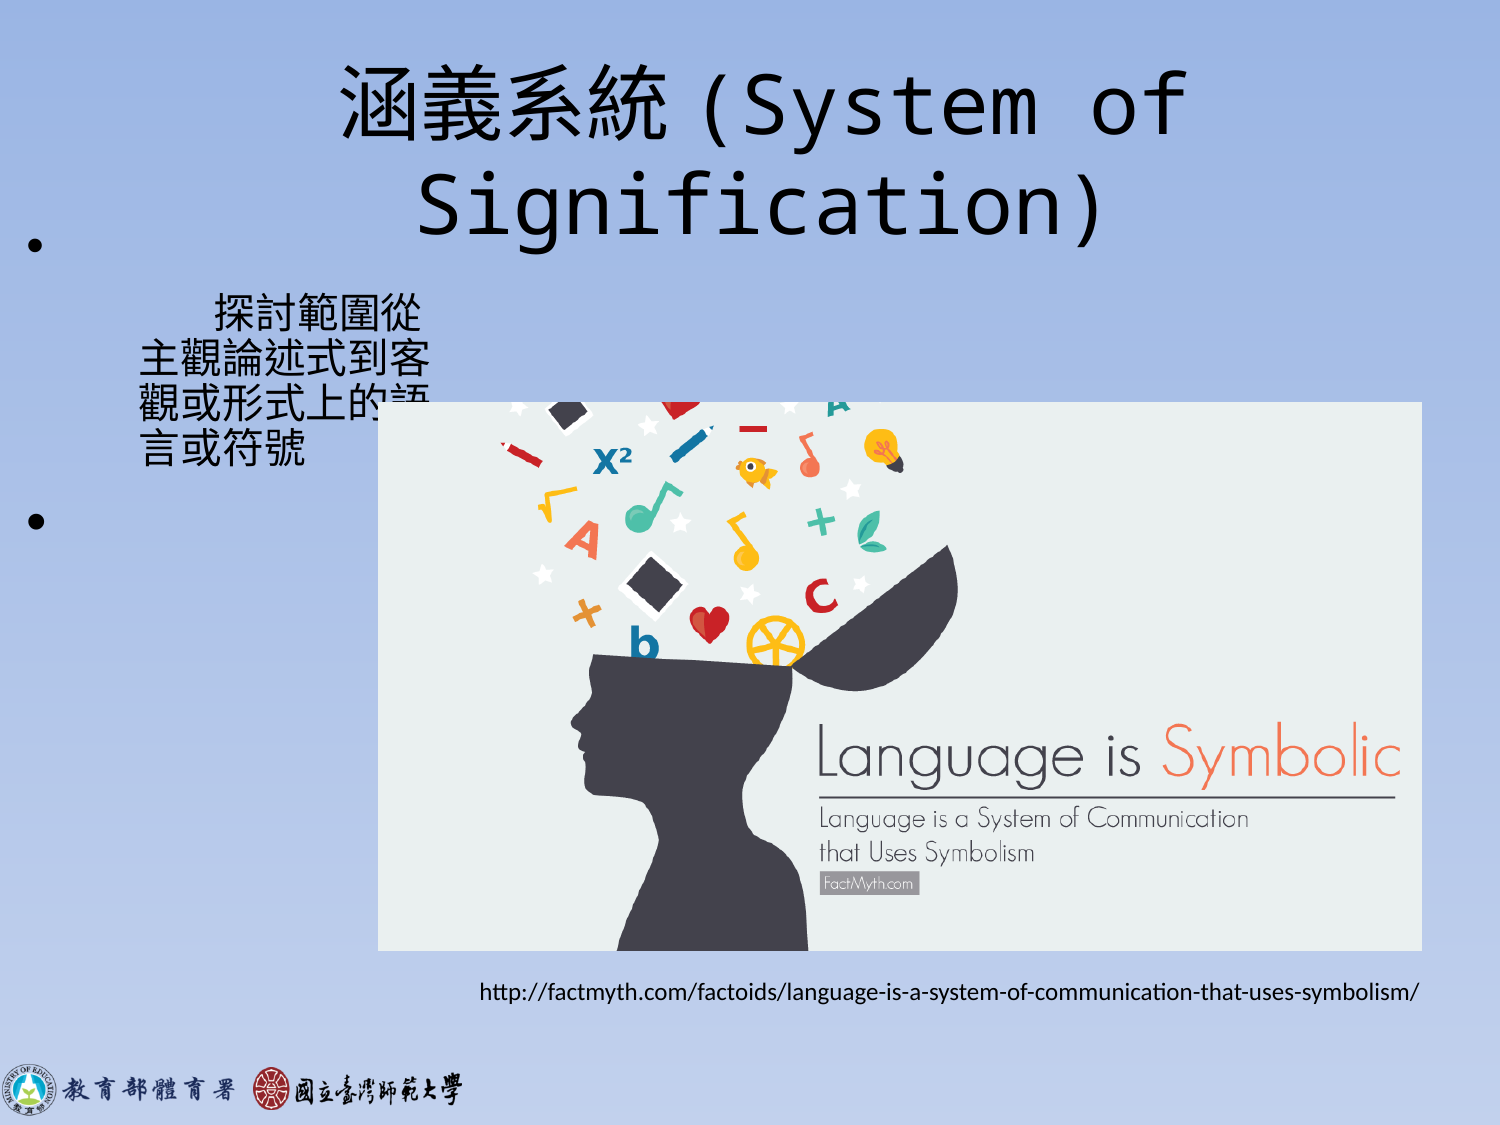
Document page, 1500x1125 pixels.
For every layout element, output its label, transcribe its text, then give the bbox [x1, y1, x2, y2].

list 探討範圍從主觀論述式到客觀或形式上的語言或符號 [11, 208, 479, 951]
picture [378, 402, 1422, 951]
title 涵義系統(System of Signification) [38, 43, 1489, 231]
text_box http://factmyth.com/factoids/language-is-a-system-of-communication-that-uses-symbolism/ [464, 968, 1457, 1013]
